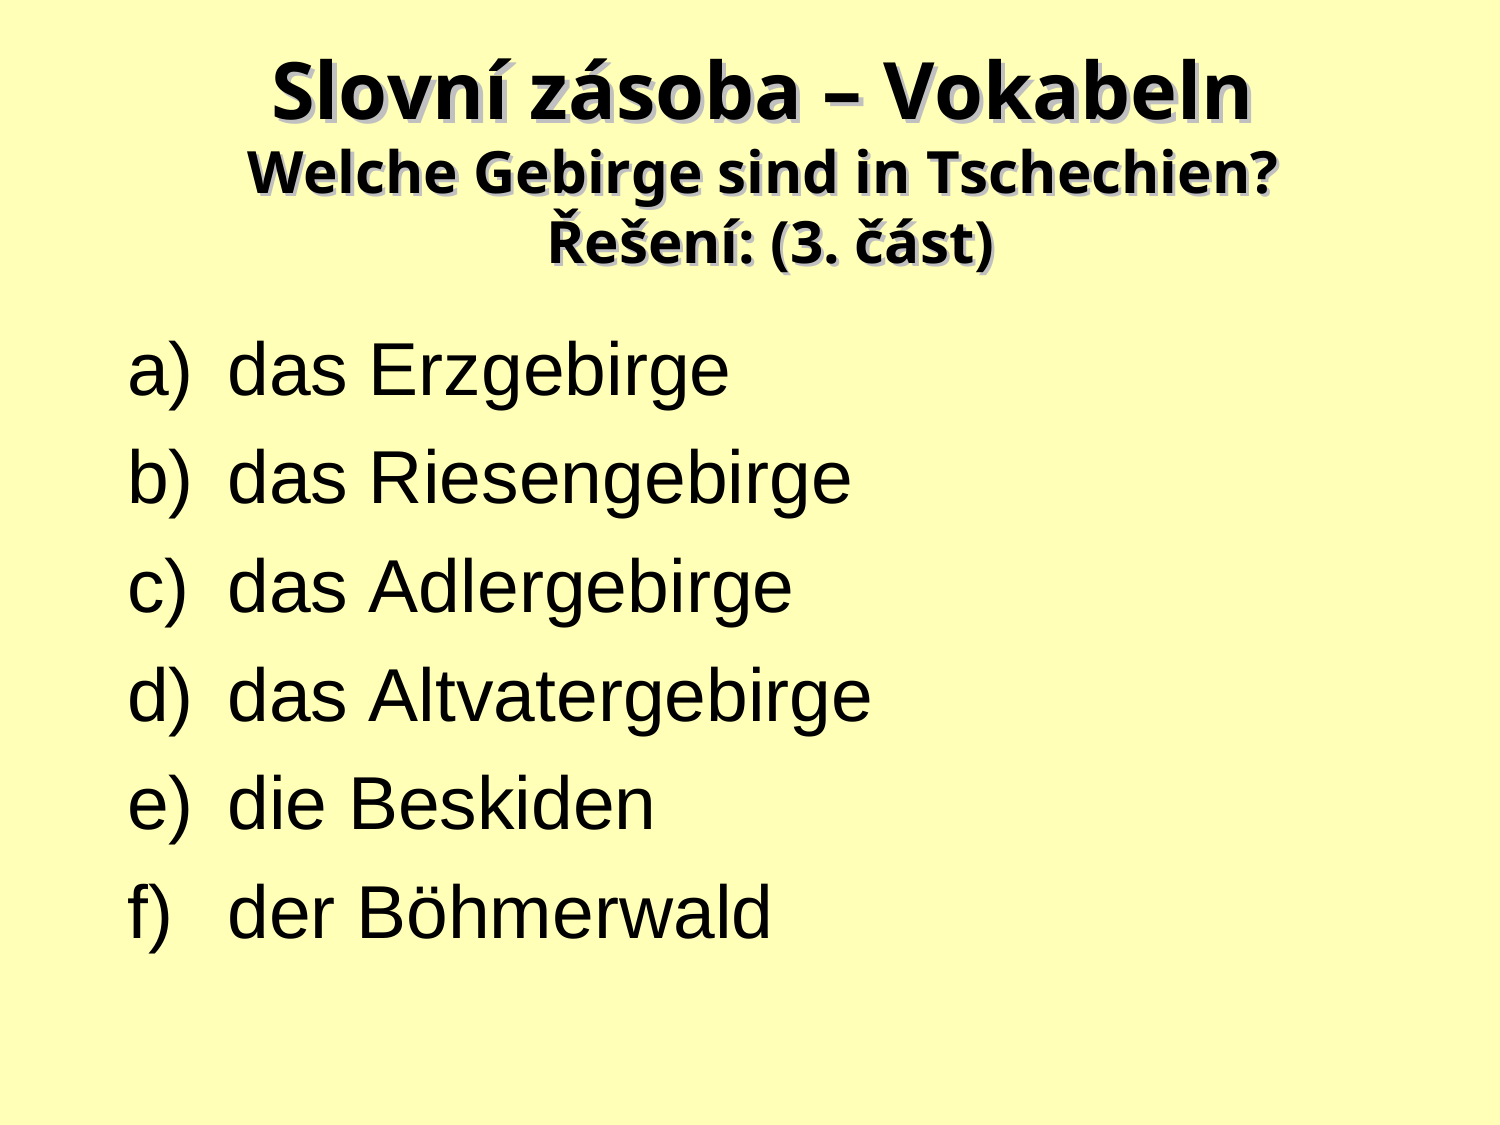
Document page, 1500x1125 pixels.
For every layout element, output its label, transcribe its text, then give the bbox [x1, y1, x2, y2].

title Slovní zásoba – Vokabeln Welche Gebirge sind in Tschechien? Řešení: (3. část) [75, 32, 1451, 283]
list das Erzgebirge das Riesengebirge das Adlergebirge das Altvatergebirge die Beskiden der Böhmerwald [112, 312, 1452, 1000]
